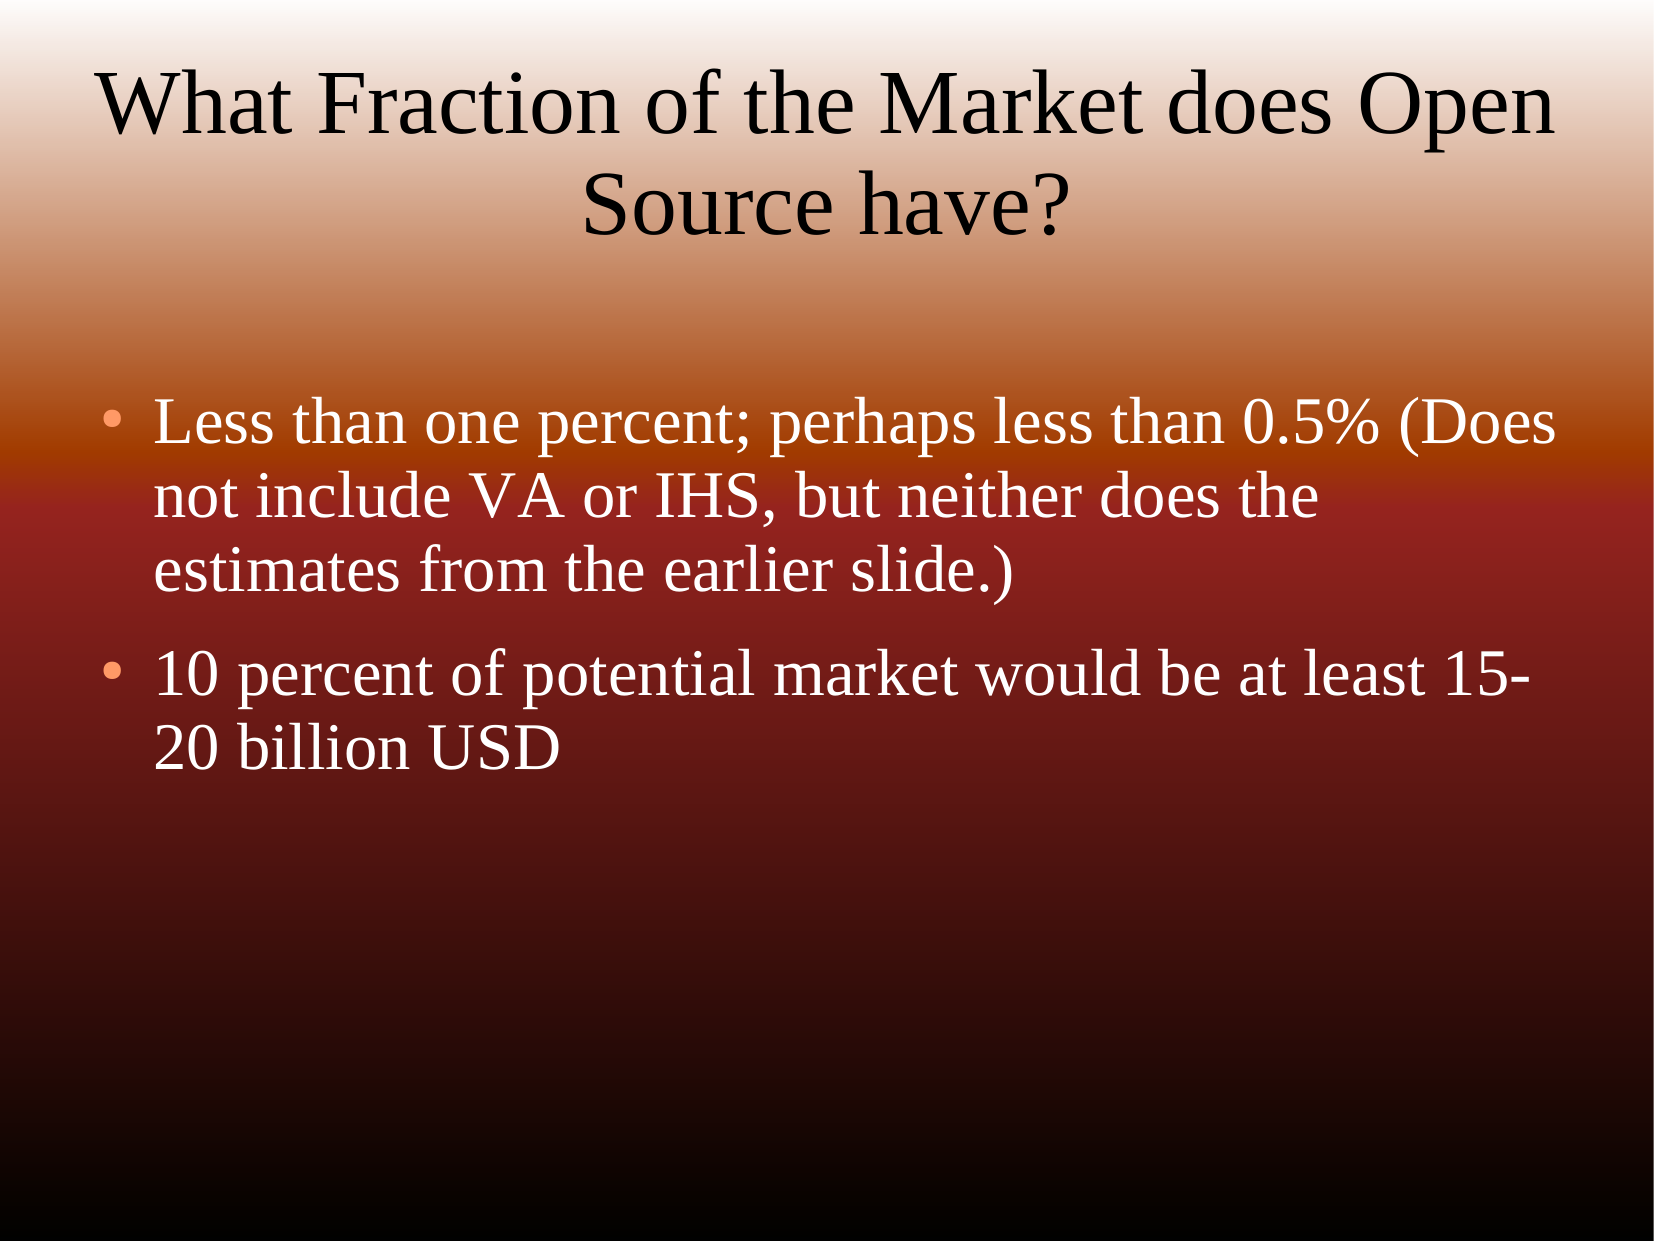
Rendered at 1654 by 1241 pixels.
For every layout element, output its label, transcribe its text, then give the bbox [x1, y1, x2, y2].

list Less than one percent; perhaps less than 0.5% (Does not include VA or IHS, but neither does the estimates from the earlier slide.) 10 percent of potential market would be at least 15-20 billion USD [82, 383, 1571, 1078]
title What Fraction of the Market does Open Source have? [82, 51, 1571, 255]
picture [0, 0, 1654, 1241]
